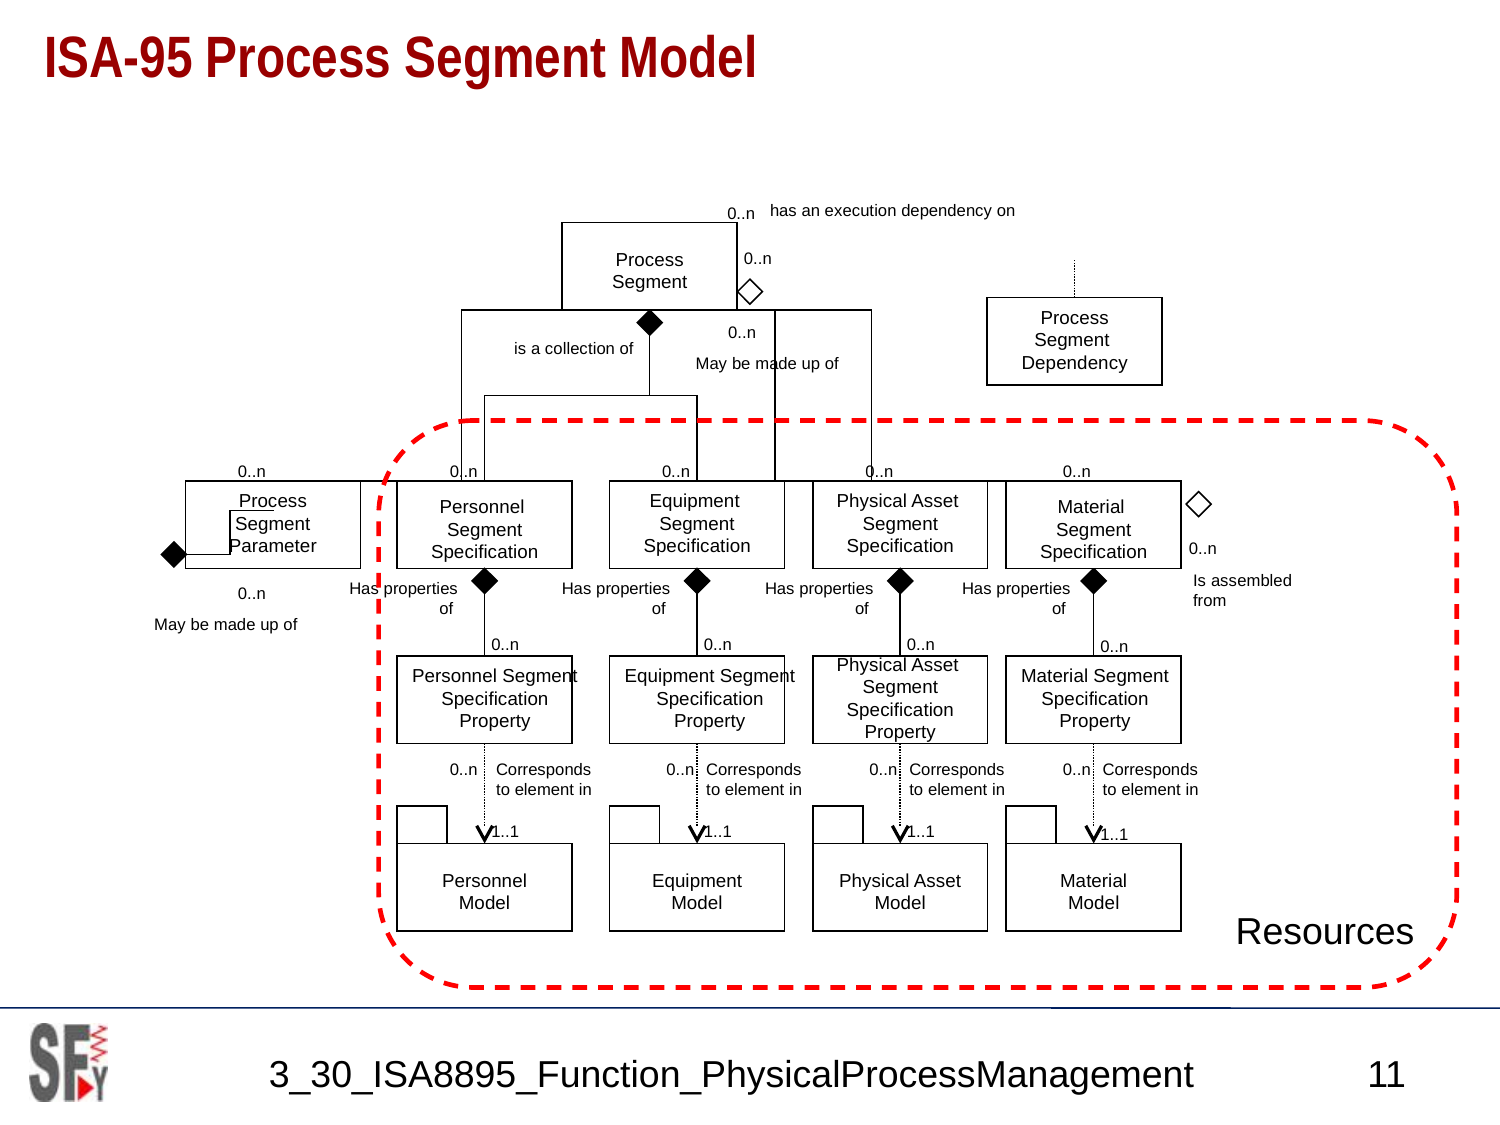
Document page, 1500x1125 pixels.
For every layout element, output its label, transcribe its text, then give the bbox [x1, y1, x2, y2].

text_box May be made up of [138, 598, 313, 642]
text_box Resources [378, 420, 1457, 988]
slide_number <numéro> [1352, 1034, 1490, 1103]
text_box 0..n [713, 307, 772, 338]
picture [29, 1023, 108, 1102]
text_box [161, 541, 187, 567]
text_box 0..n [222, 567, 282, 610]
text_box [637, 310, 663, 335]
text_box May be made up of [680, 338, 855, 381]
text_box is a collection of [499, 322, 650, 366]
title ISA-95 Process Segment Model [29, 12, 1471, 138]
text_box 0..n [222, 445, 282, 489]
text_box Process Segment Dependency [987, 297, 1163, 386]
text_box 0..n [728, 233, 788, 276]
text_box Process Segment [562, 222, 738, 309]
footer 3_30_ISA8895_Function_PhysicalProcessManagement [253, 1034, 1336, 1103]
text_box Has properties of [334, 563, 378, 626]
text_box 0..n [712, 187, 771, 231]
text_box has an execution dependency on [754, 185, 1036, 228]
text_box [737, 279, 763, 305]
text_box Process Segment Parameter [185, 480, 361, 569]
